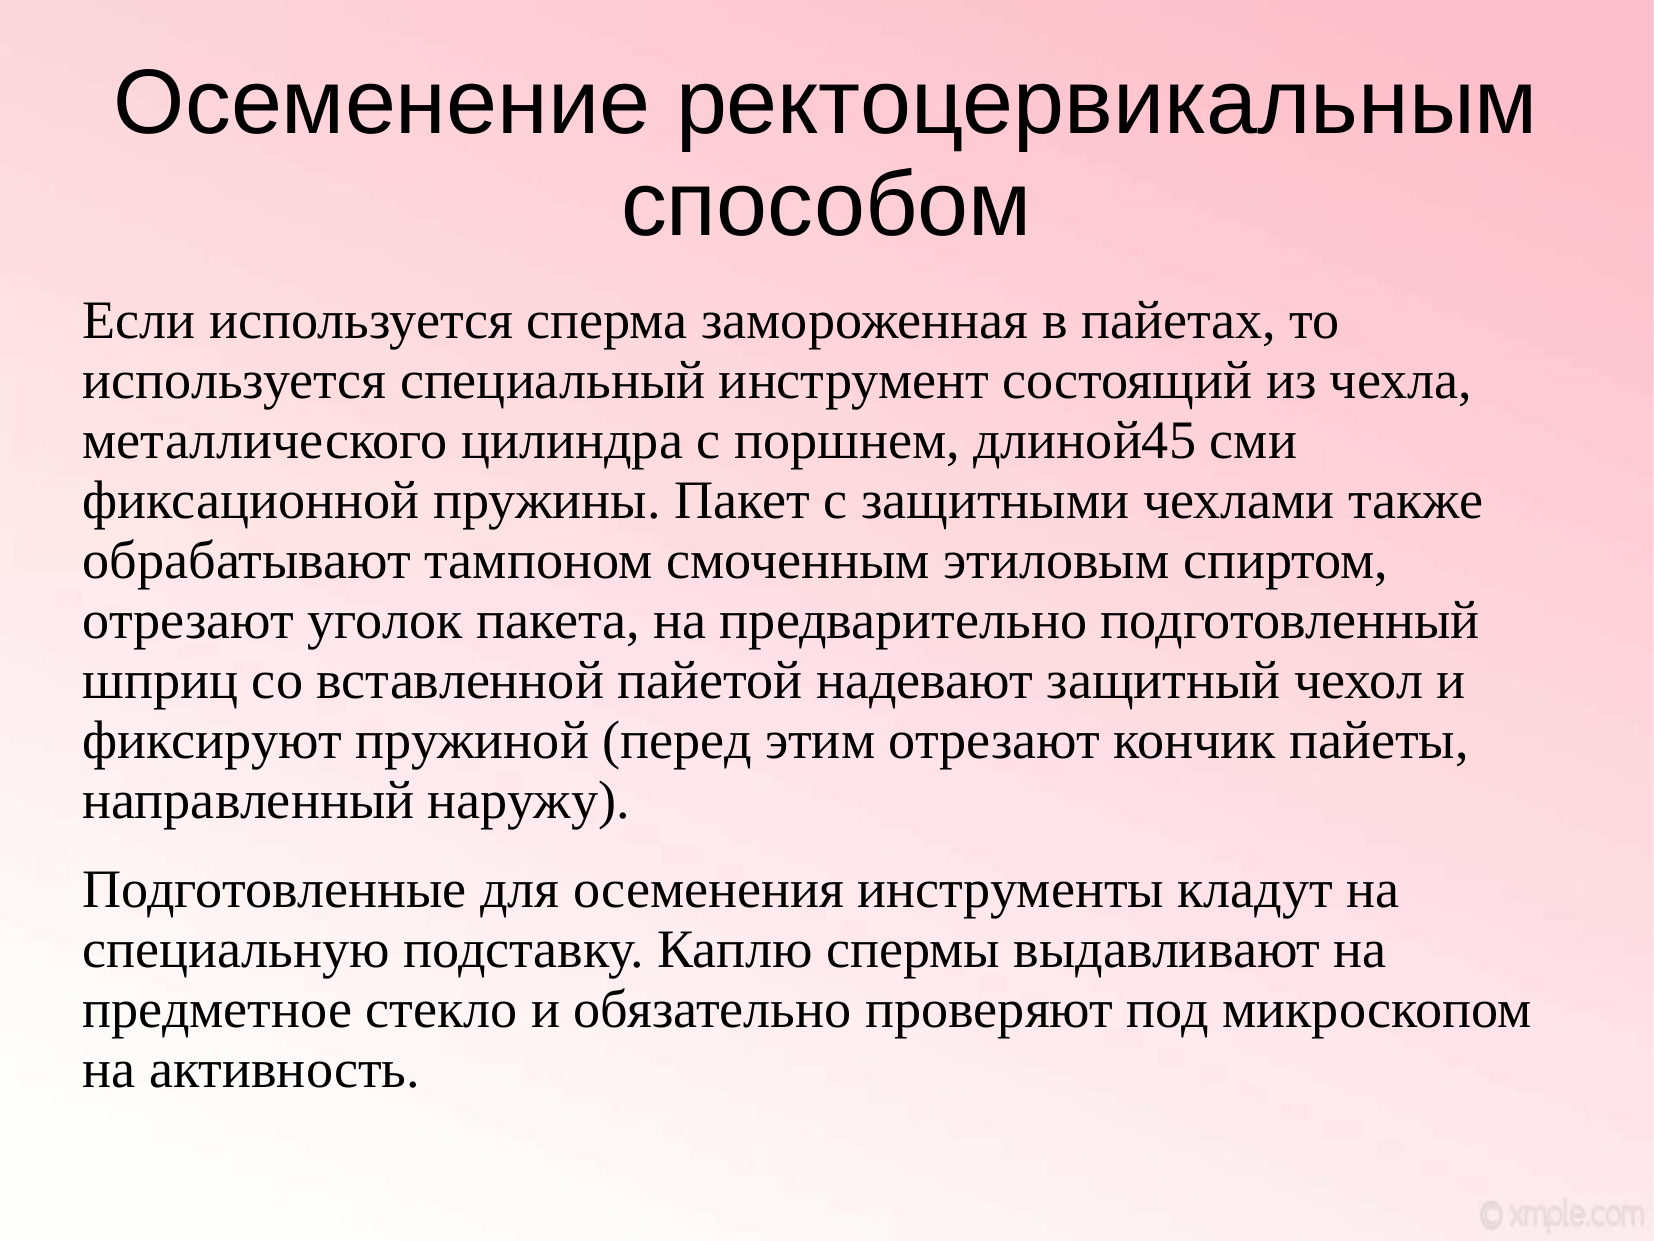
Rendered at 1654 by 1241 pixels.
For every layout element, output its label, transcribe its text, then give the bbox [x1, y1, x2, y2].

picture [0, 0, 1654, 1241]
list Если используется сперма замороженная в пайетах, то используется специальный инструмент состоящий из чехла, металлического цилиндра с поршнем, длиной45 сми фиксационной пружины. Пакет с защитными чехлами также обрабатывают тампоном смоченным этиловым спиртом, отрезают уголок пакета, на предварительно подготовленный шприц со вставленной пайетой надевают защитный чехол и фиксируют пружиной (перед этим отрезают кончик пайеты, направленный наружу). Подготовленные для осеменения инструменты кладут на специальную подставку. Каплю спермы выдавливают на предметное стекло и обязательно проверяют под микроскопом на активность. [82, 290, 1571, 1113]
title Осеменение ректоцервикальным способом [82, 49, 1571, 257]
